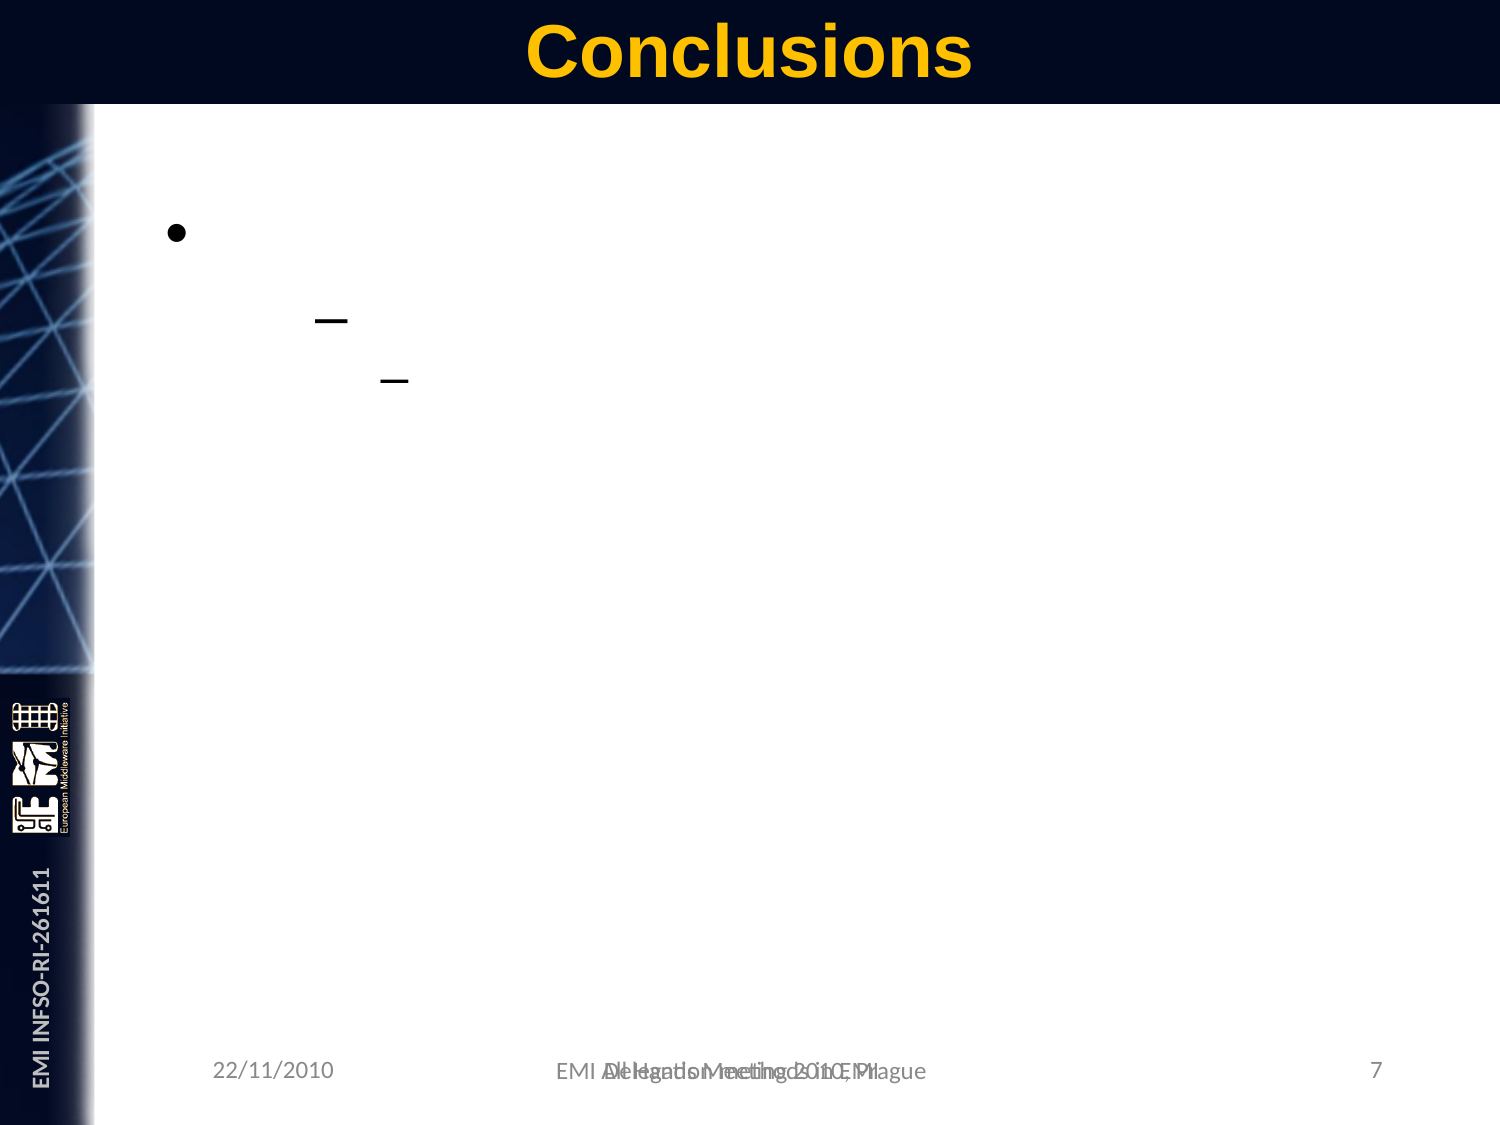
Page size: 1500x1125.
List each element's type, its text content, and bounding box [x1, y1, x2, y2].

title Conclusions [0, 0, 1500, 104]
text_box Delegation methods in EMI [380, 1042, 1103, 1103]
text_box <number> [1354, 1042, 1424, 1103]
list [150, 187, 1463, 901]
picture [0, 104, 106, 1125]
